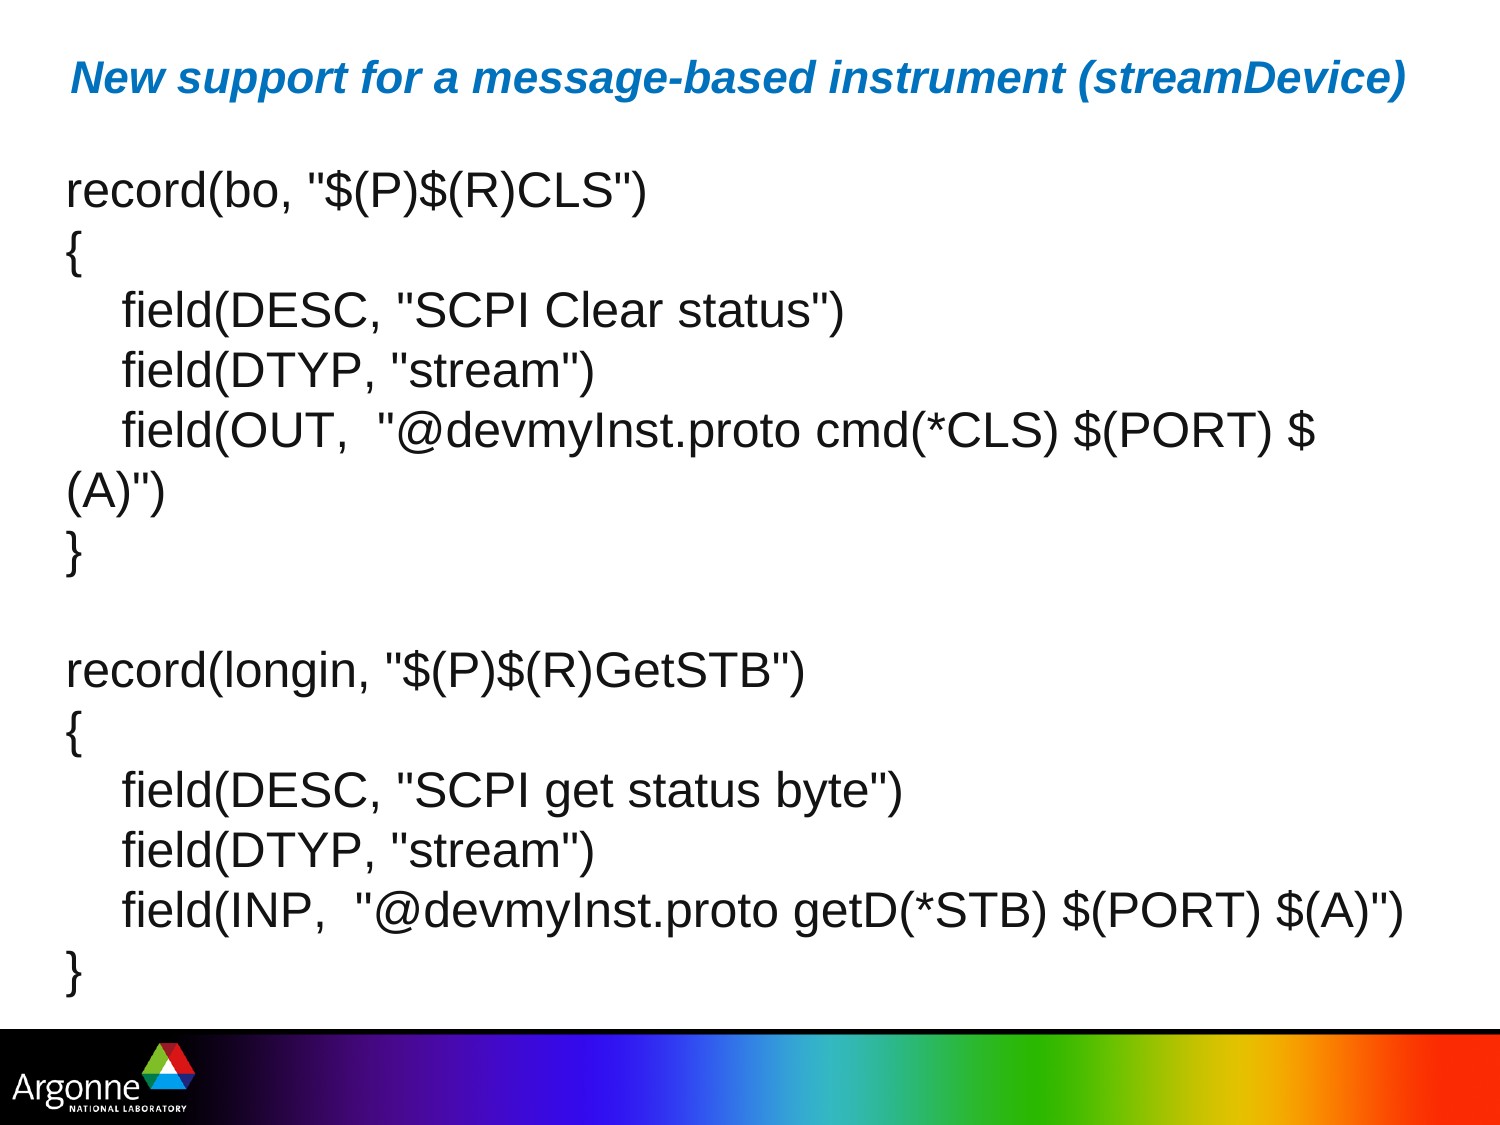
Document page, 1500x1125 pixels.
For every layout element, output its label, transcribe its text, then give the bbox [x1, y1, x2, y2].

picture [0, 1029, 1500, 1125]
text_box record(bo, "$(P)$(R)CLS") { field(DESC, "SCPI Clear status") field(DTYP, "stream") field(OUT, "@devmyInst.proto cmd(*CLS) $(PORT) $(A)") } record(longin, "$(P)$(R)GetSTB") { field(DESC, "SCPI get status byte") field(DTYP, "stream") field(INP, "@devmyInst.proto getD(*STB) $(PORT) $(A)") } [50, 149, 1426, 1005]
title New support for a message-based instrument (streamDevice) [55, 54, 1426, 112]
